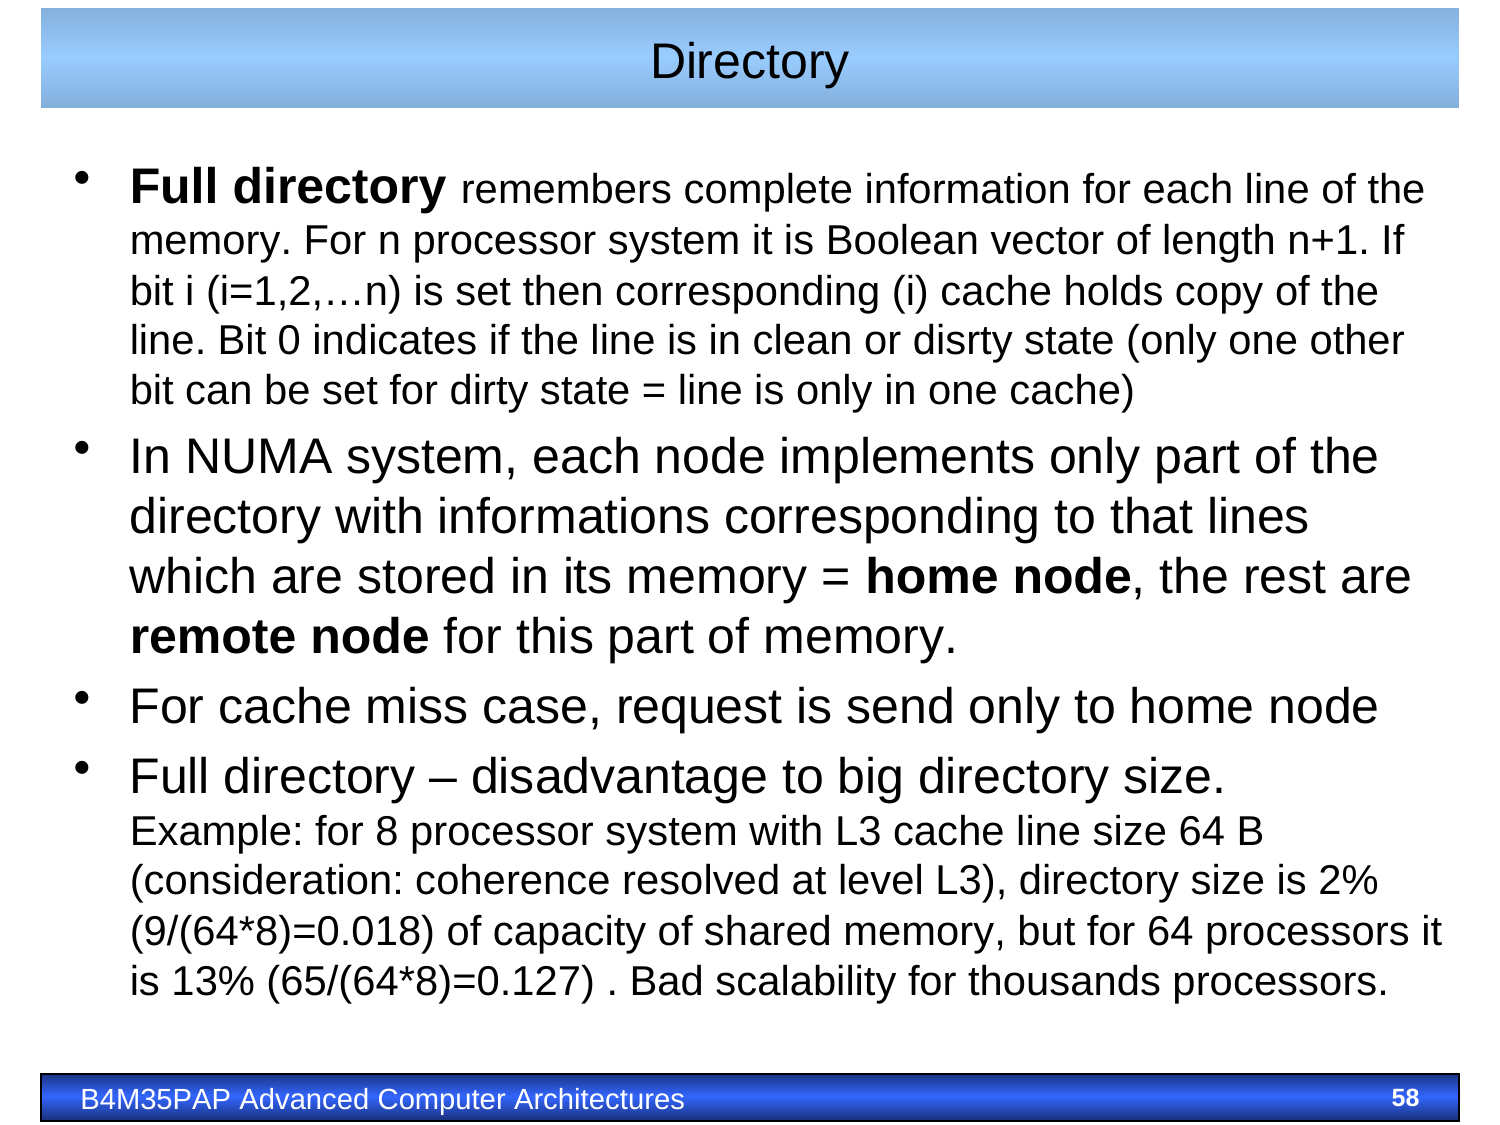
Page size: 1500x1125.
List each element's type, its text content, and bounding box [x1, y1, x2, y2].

title Directory [41, 8, 1459, 108]
list Full directory remembers complete information for each line of the memory. For n processor system it is Boolean vector of length n+1. If bit i (i=1,2,…n) is set then corresponding (i) cache holds copy of the line. Bit 0 indicates if the line is in clean or disrty state (only one other bit can be set for dirty state = line is only in one cache) In NUMA system, each node implements only part of the directory with informations corresponding to that lines which are stored in its memory = home node, the rest are remote node for this part of memory. For cache miss case, request is send only to home node Full directory – disadvantage to big directory size. Example: for 8 processor system with L3 cache line size 64 B (consideration: coherence resolved at level L3), directory size is 2% (9/(64*8)=0.018) of capacity of shared memory, but for 64 processors it is 13% (65/(64*8)=0.127) . Bad scalability for thousands processors. [58, 145, 1459, 973]
